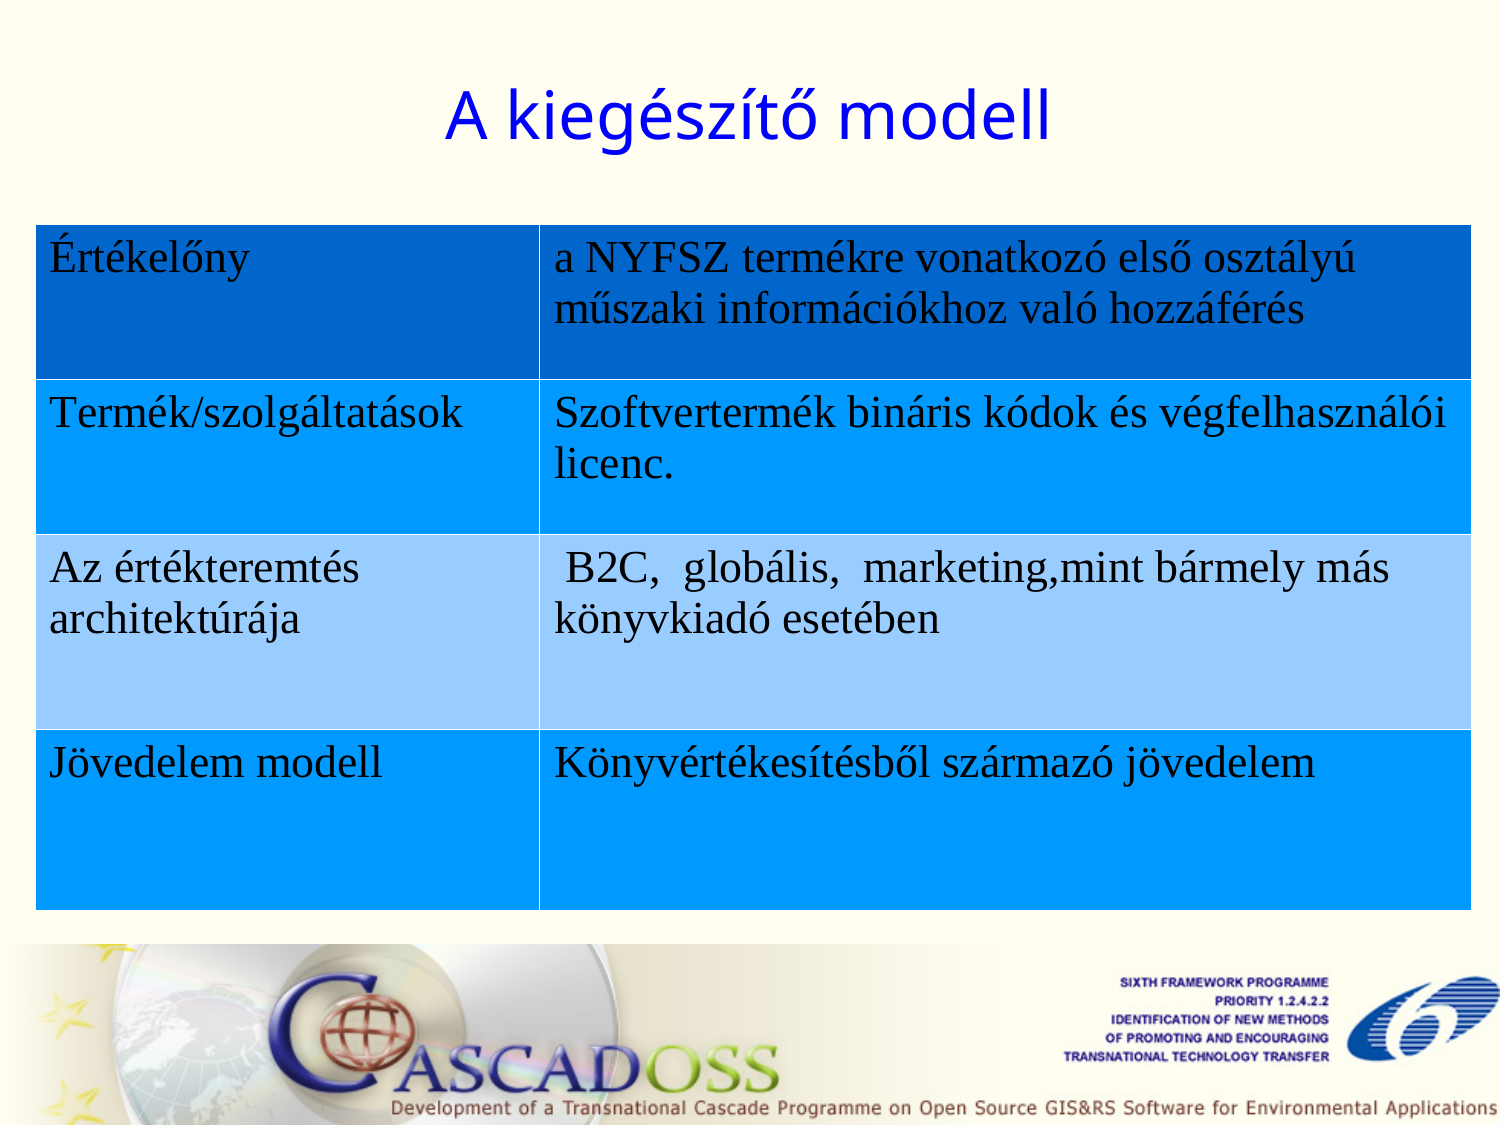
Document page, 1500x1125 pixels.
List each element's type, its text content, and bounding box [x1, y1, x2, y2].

title A kiegészítő modell [74, 13, 1425, 216]
picture [0, 944, 1500, 1125]
picture [35, 224, 1471, 910]
